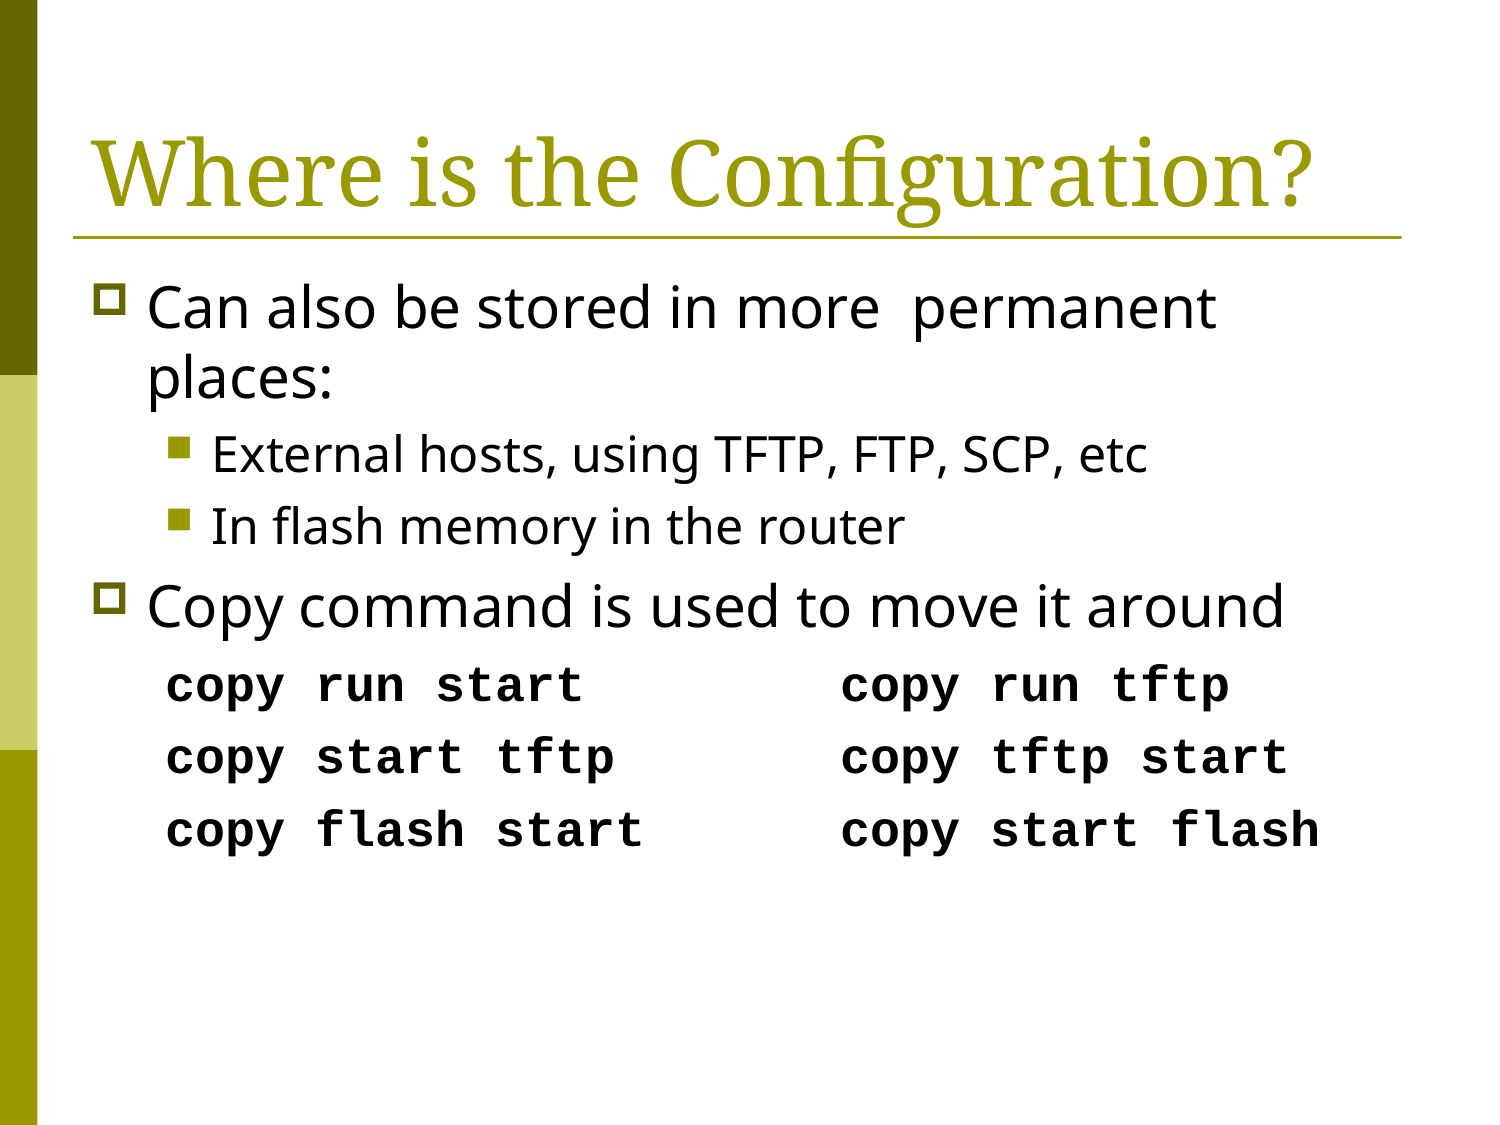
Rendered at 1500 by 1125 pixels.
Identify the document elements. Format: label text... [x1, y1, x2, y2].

list Can also be stored in more permanent places: External hosts, using TFTP, FTP, SCP, etc In flash memory in the router Copy command is used to move it around copy run start copy run tftp copy start tftp copy tftp start copy flash start copy start flash [75, 262, 1426, 1006]
title Where is the Configuration? [75, 45, 1426, 233]
